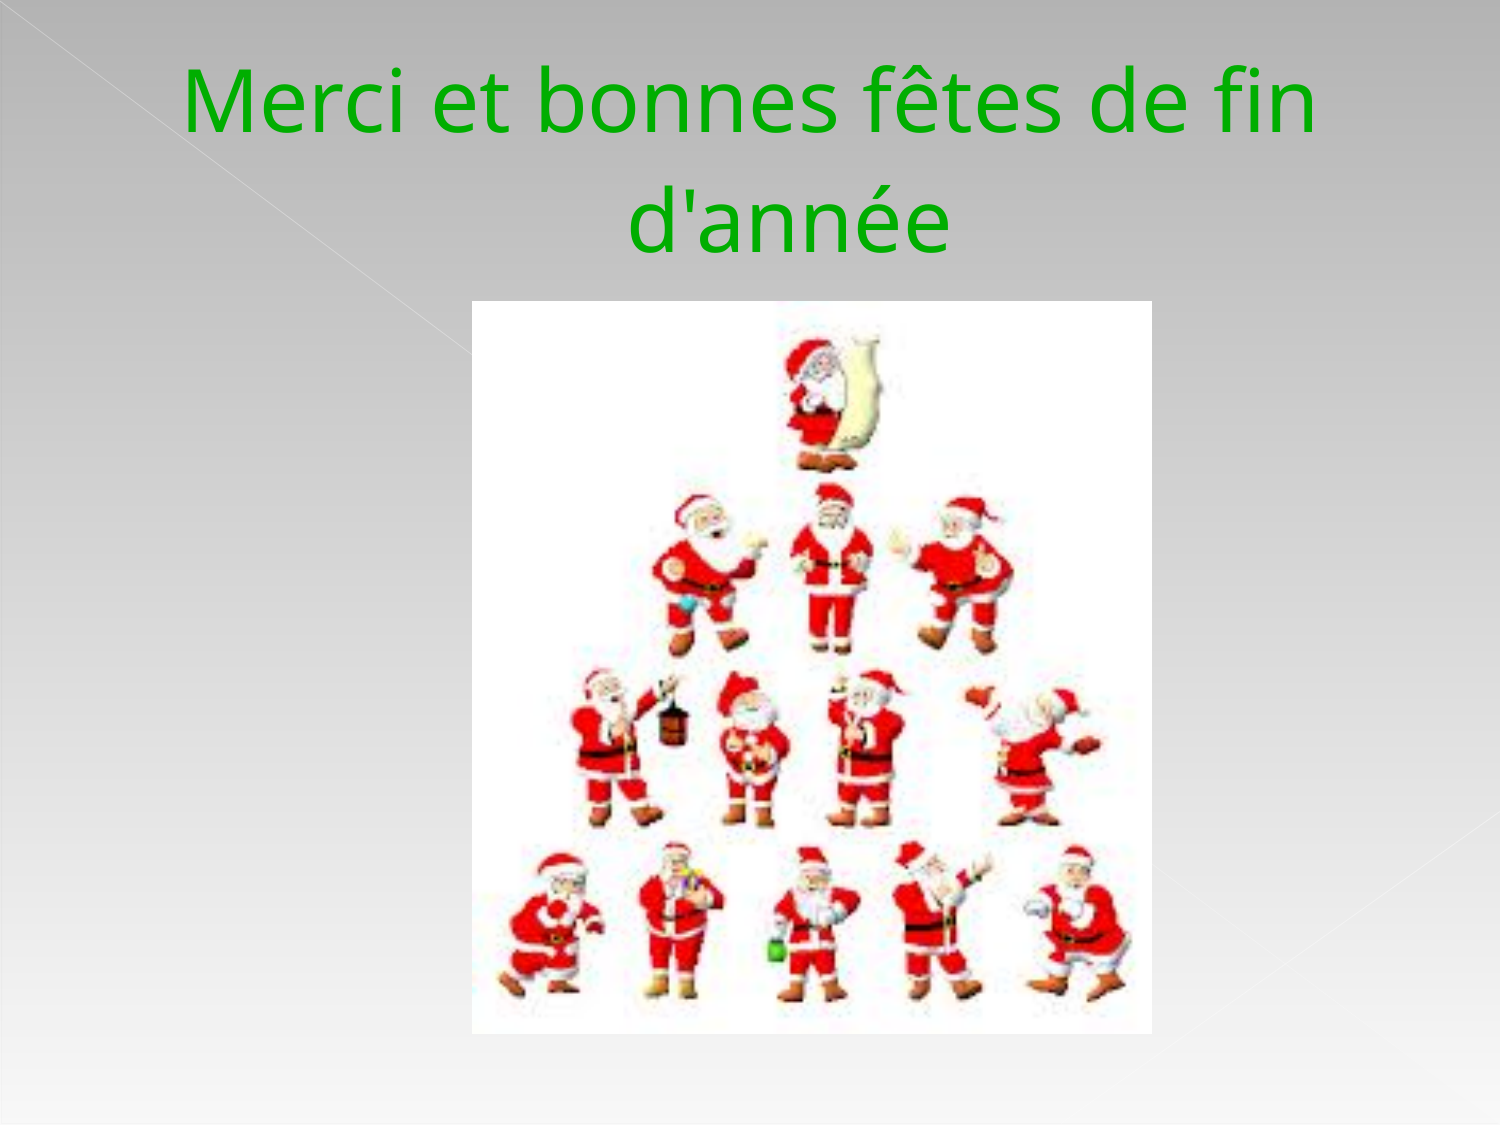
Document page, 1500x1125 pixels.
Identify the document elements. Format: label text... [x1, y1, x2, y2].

title Merci et bonnes fêtes de fin d'année [75, 51, 1426, 267]
picture [472, 301, 1152, 1034]
